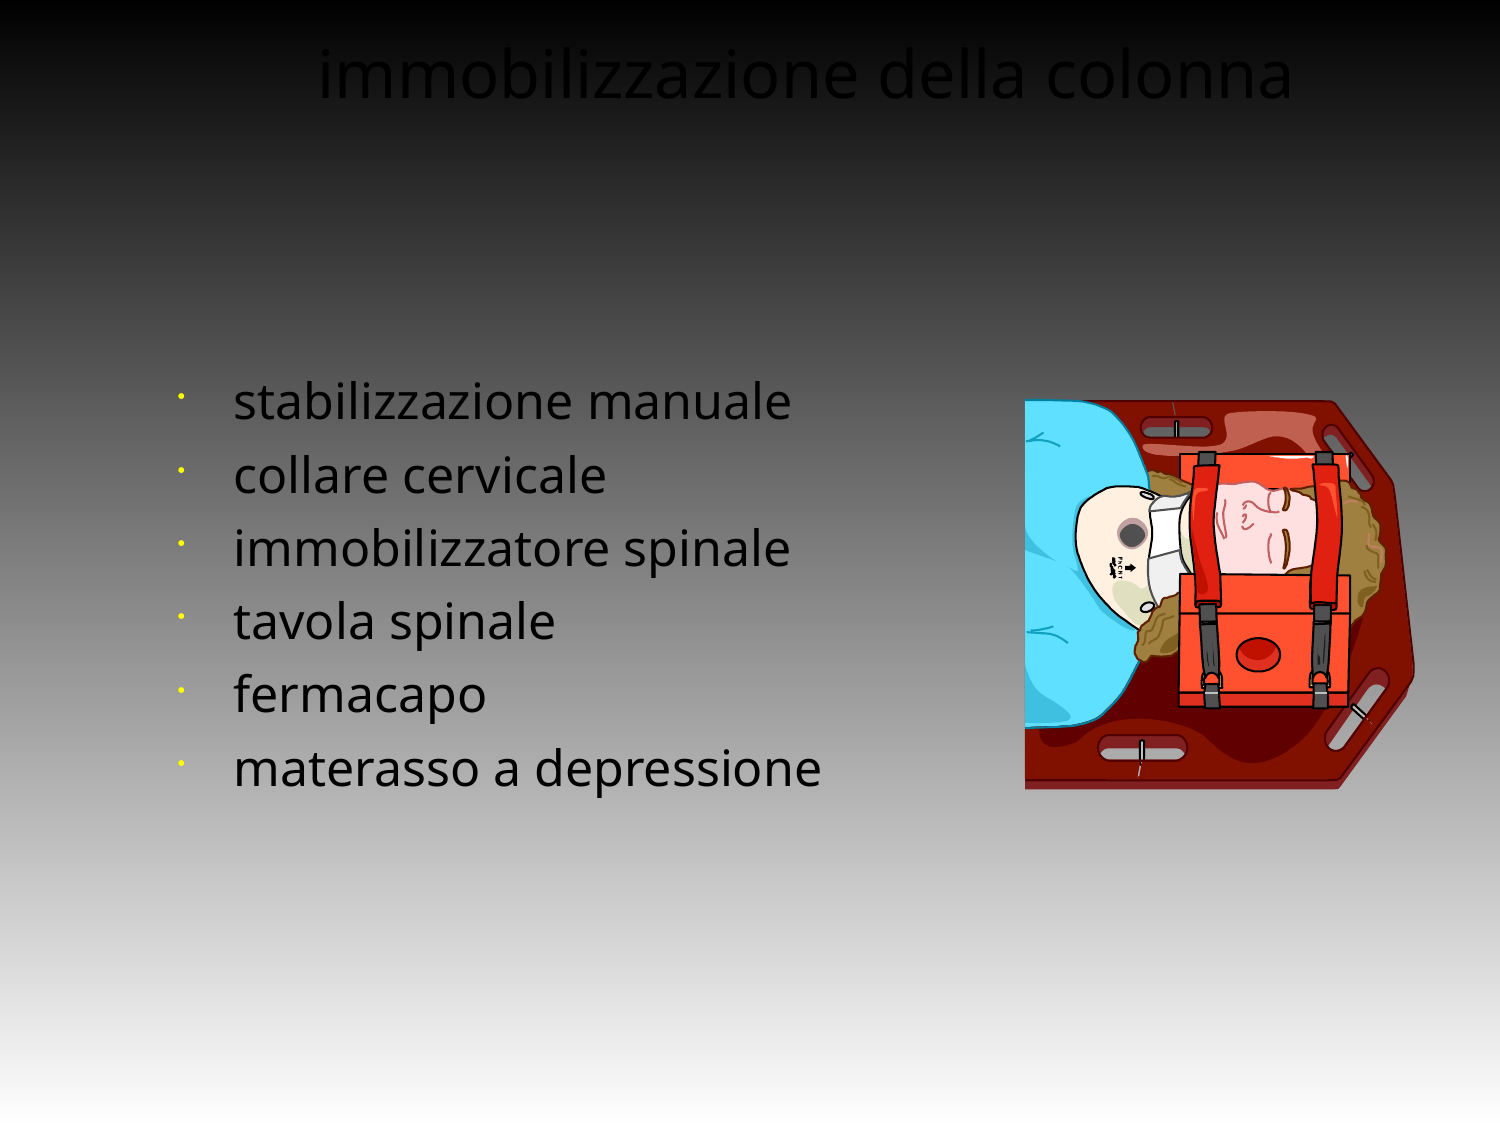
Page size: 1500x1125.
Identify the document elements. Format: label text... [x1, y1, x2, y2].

text_box [1025, 687, 1410, 790]
list stabilizzazione manuale collare cervicale immobilizzatore spinale tavola spinale fermacapo materasso a depressione [162, 362, 1450, 935]
text_box [1024, 402, 1412, 779]
title immobilizzazione della colonna [163, 24, 1451, 213]
